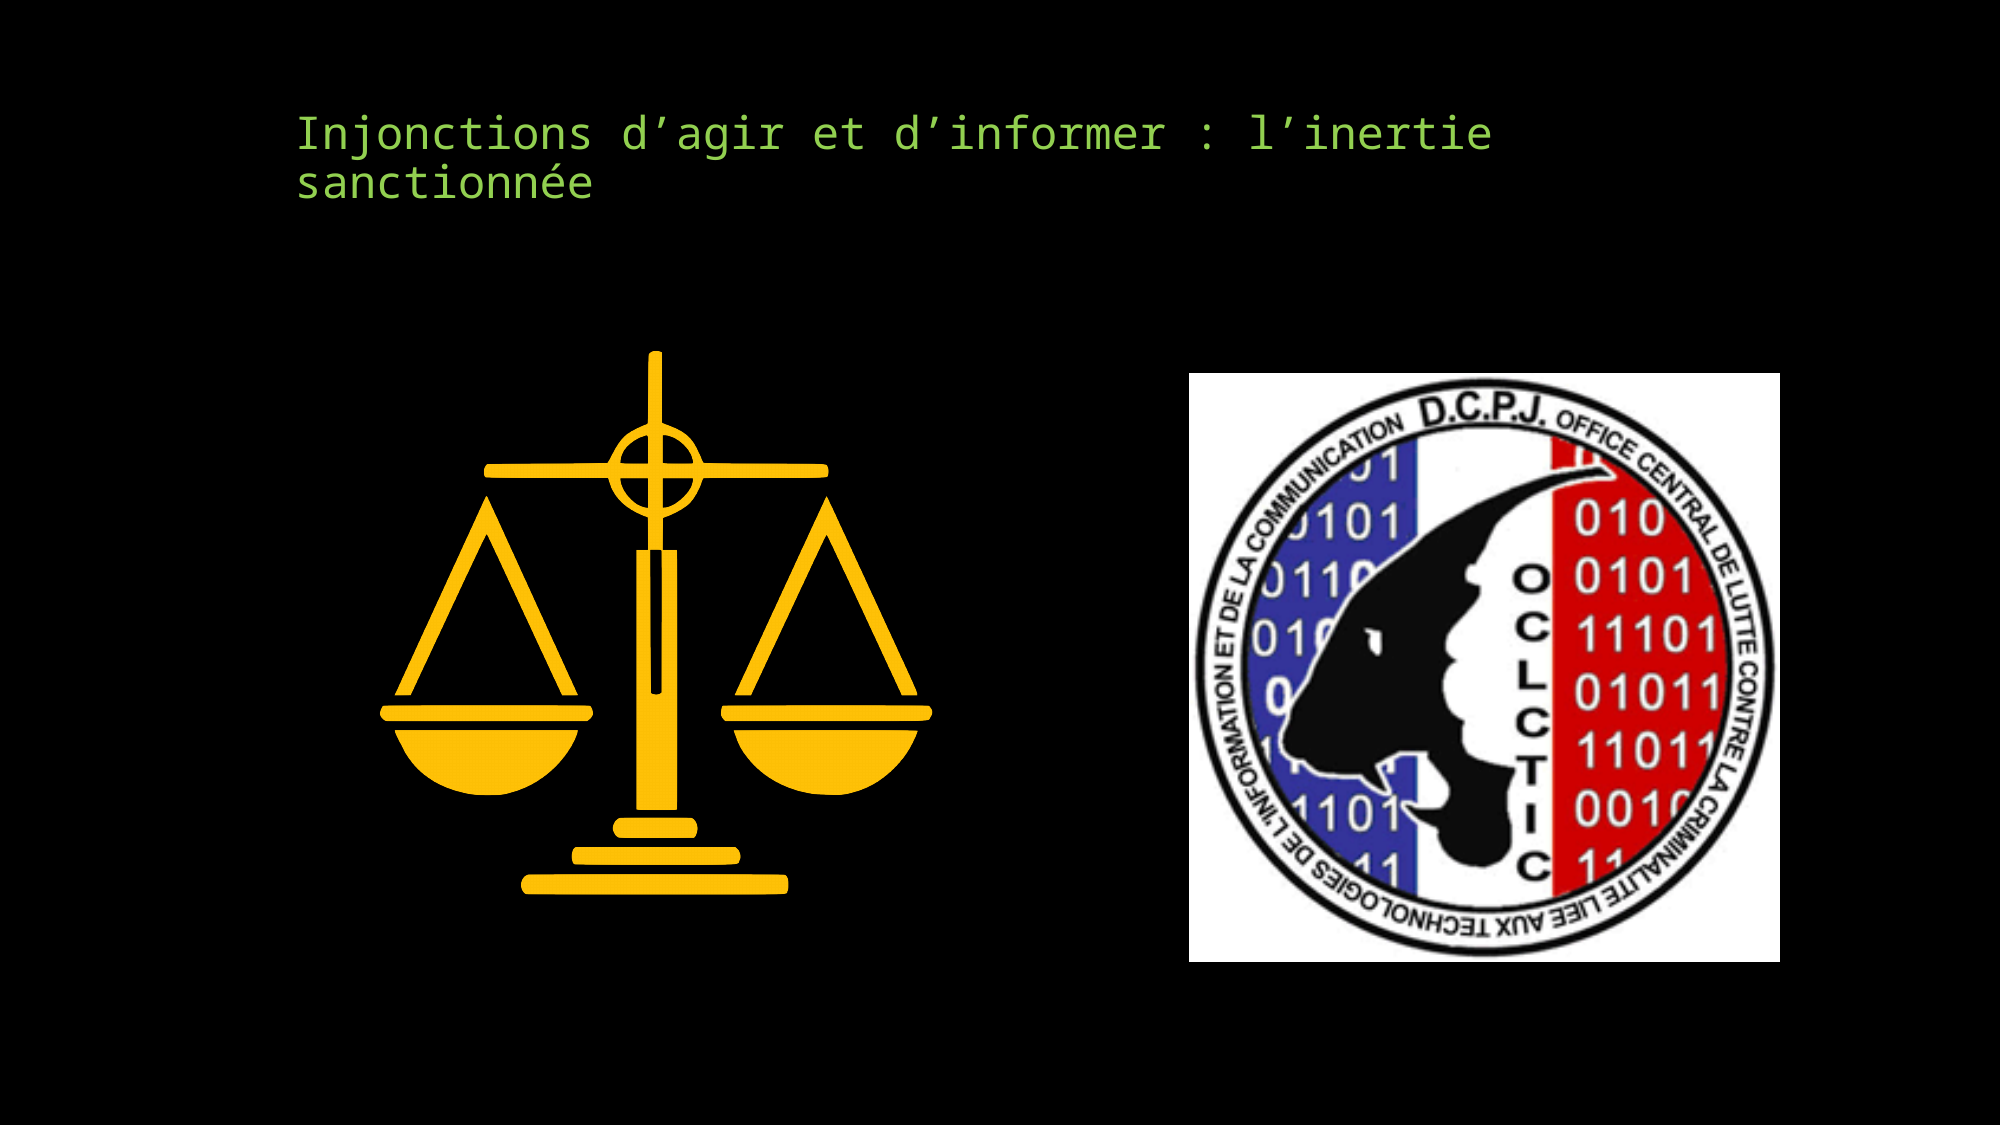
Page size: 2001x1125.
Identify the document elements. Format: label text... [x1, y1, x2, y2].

title Injonctions d’agir et d’informer : l’inertie sanctionnée [279, 102, 1780, 216]
picture [366, 338, 946, 910]
picture [1189, 373, 1780, 962]
